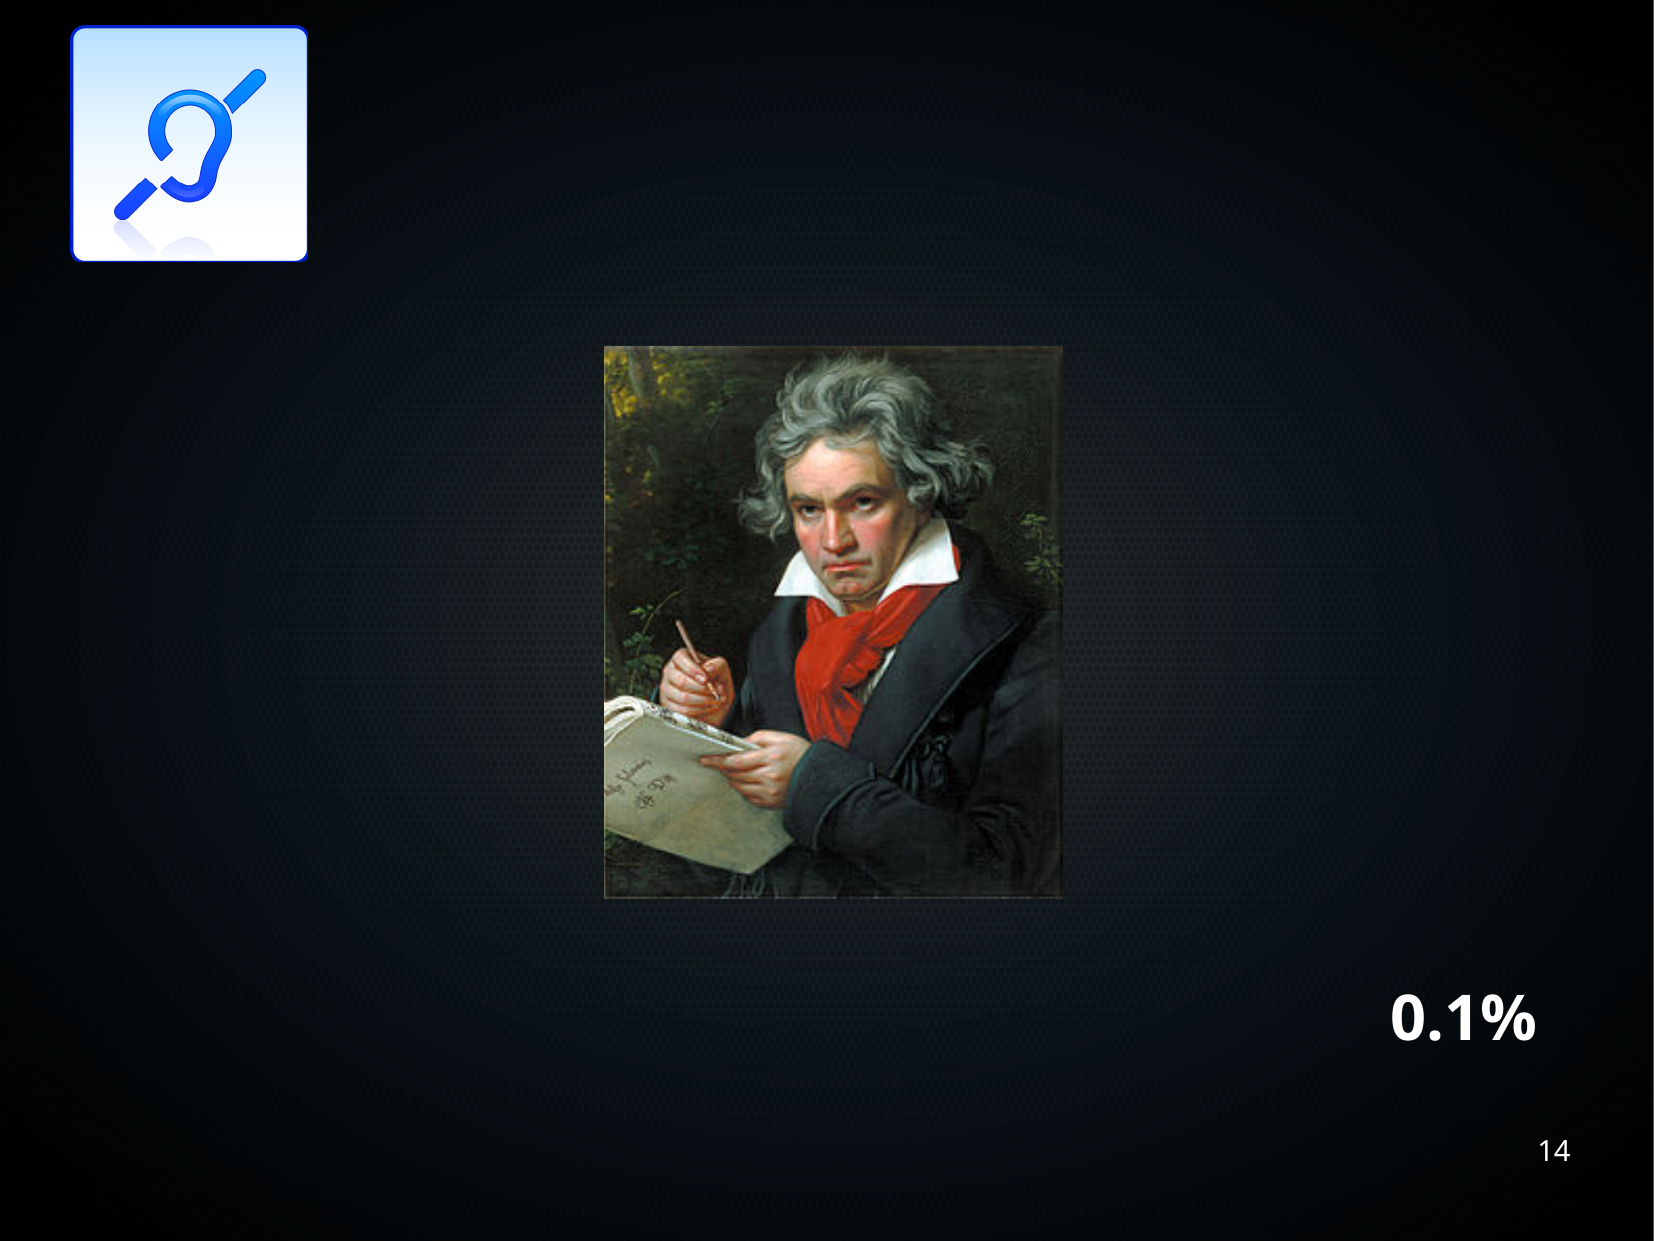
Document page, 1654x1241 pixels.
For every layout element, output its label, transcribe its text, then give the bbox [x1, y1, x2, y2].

list 0.1% [82, 290, 1538, 1063]
picture [0, 0, 1654, 1241]
